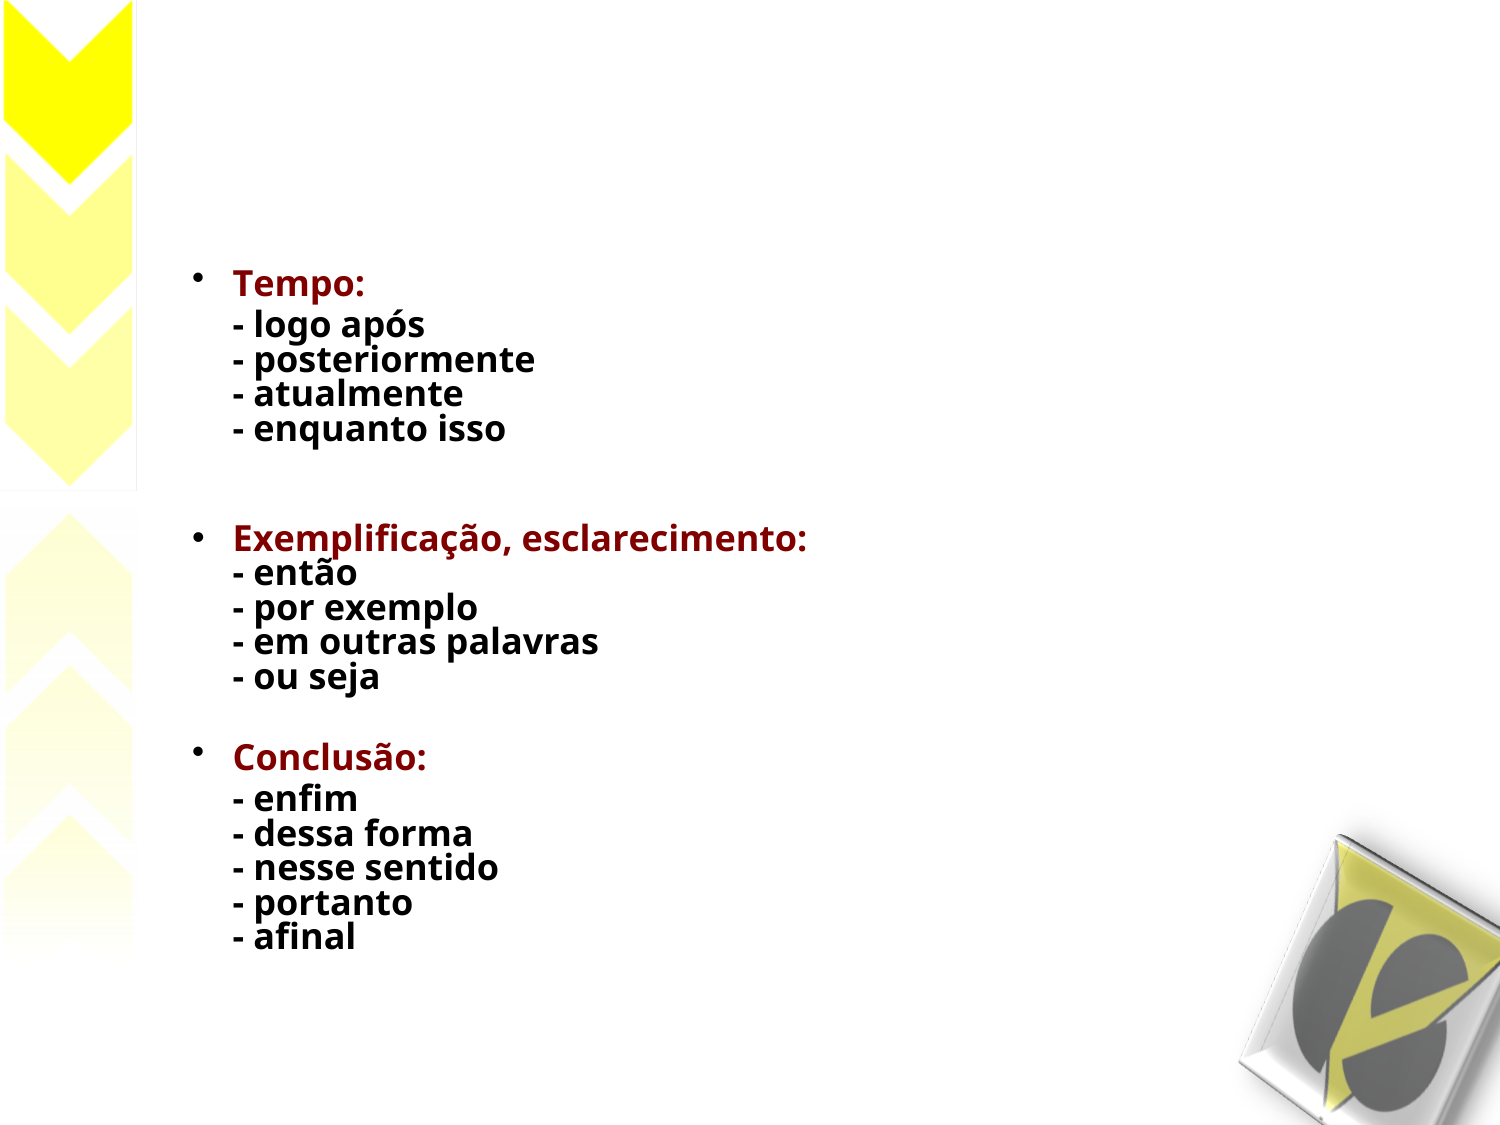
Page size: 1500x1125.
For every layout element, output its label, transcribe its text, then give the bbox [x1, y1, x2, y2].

picture [0, 0, 140, 1003]
picture [1194, 786, 1500, 1125]
list Tempo: - logo após - posteriormente - atualmente - enquanto isso Exemplificação, esclarecimento: - então - por exemplo - em outras palavras - ou seja Conclusão: - enfim - dessa forma - nesse sentido - portanto - afinal [177, 261, 1421, 1004]
